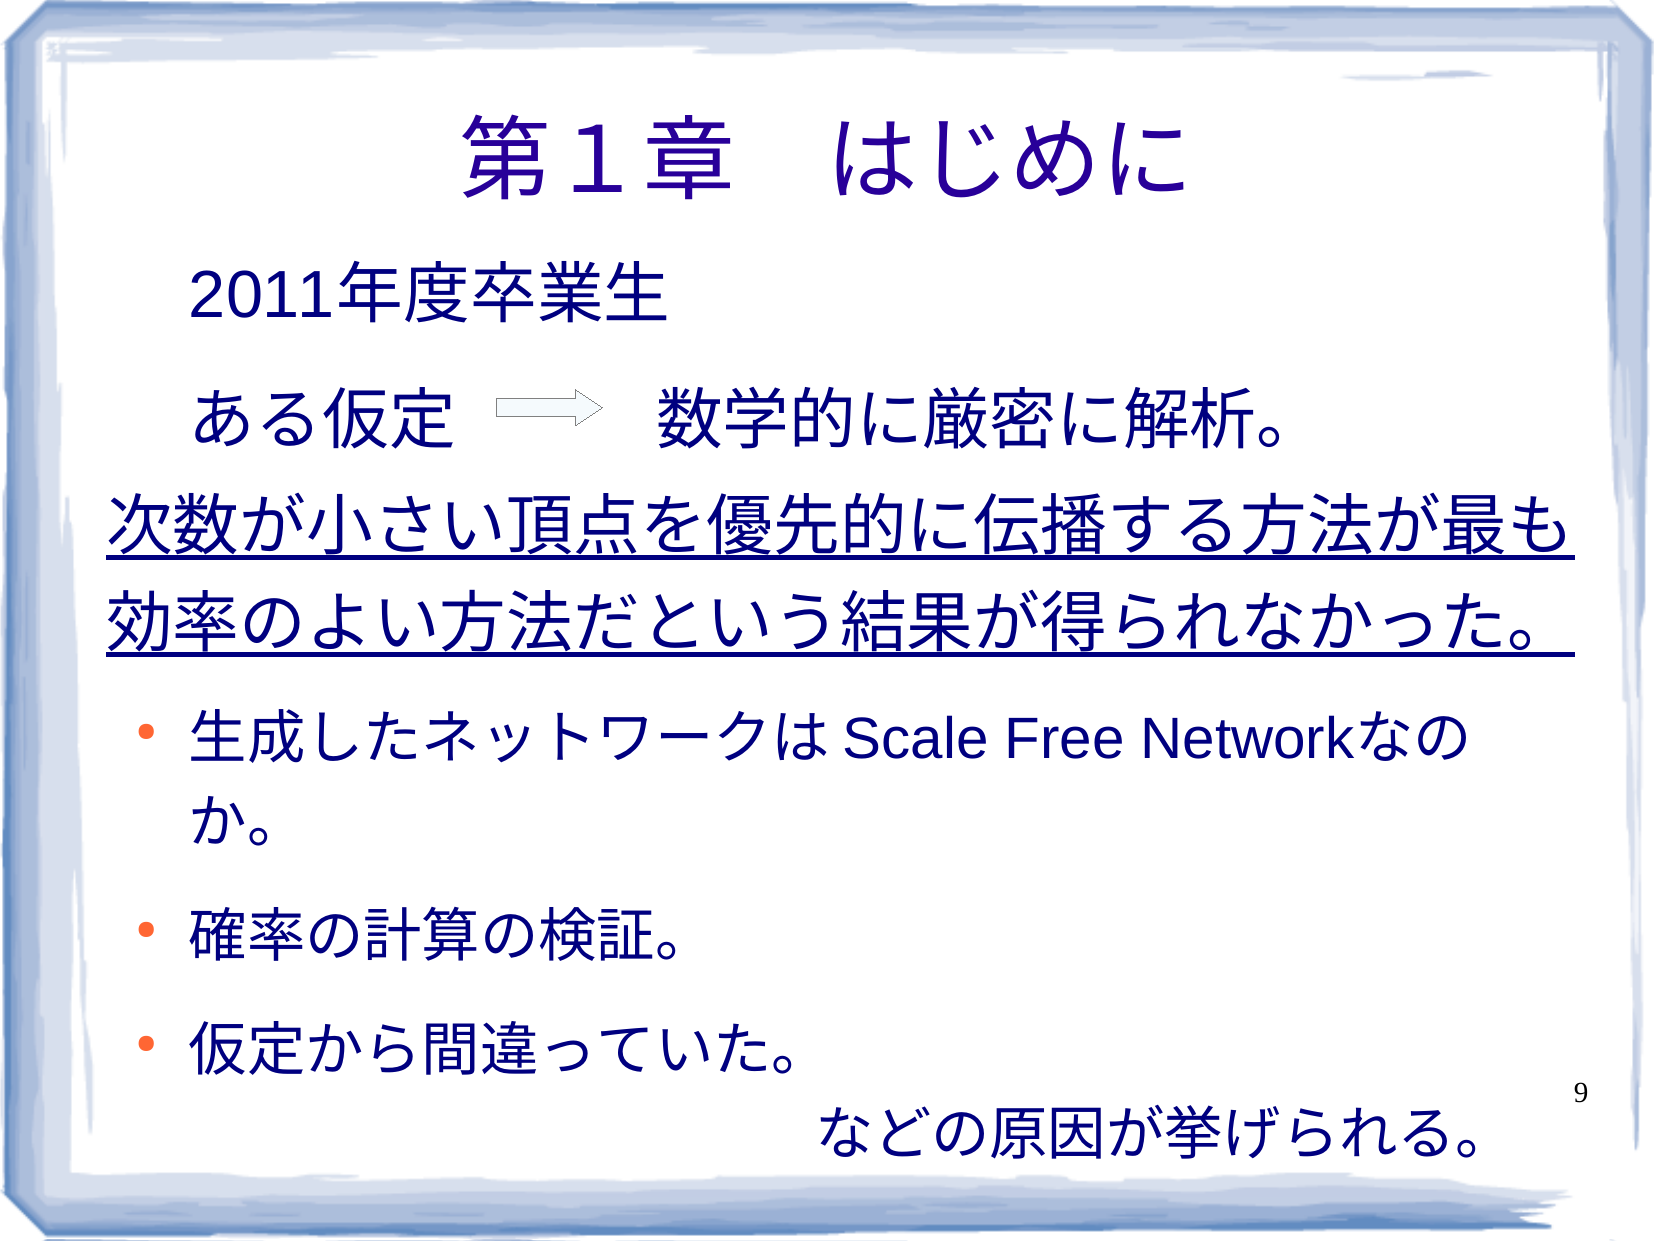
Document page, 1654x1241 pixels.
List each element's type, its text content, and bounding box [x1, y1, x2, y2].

list 2011年度卒業生 ある仮定 数学的に厳密に解析。 生成したネットワークは Scale Free Networkなのか。 確率の計算の検証。 仮定から間違っていた。 [118, 657, 1571, 1075]
text_box [496, 389, 603, 426]
text_box 次数が小さい頂点を優先的に伝播する方法が最も効率のよい方法だという結果が得られなかった。 [35, 472, 1602, 652]
text_box などの原因が挙げられる。 [744, 1086, 1548, 1170]
picture [0, 0, 1654, 1241]
title 第１章 はじめに [82, 49, 1571, 257]
list 2011年度卒業生 ある仮定 数学的に厳密に解析。 生成したネットワークは Scale Free Networkなのか。 確率の計算の検証。 仮定から間違っていた。 [118, 239, 1571, 472]
